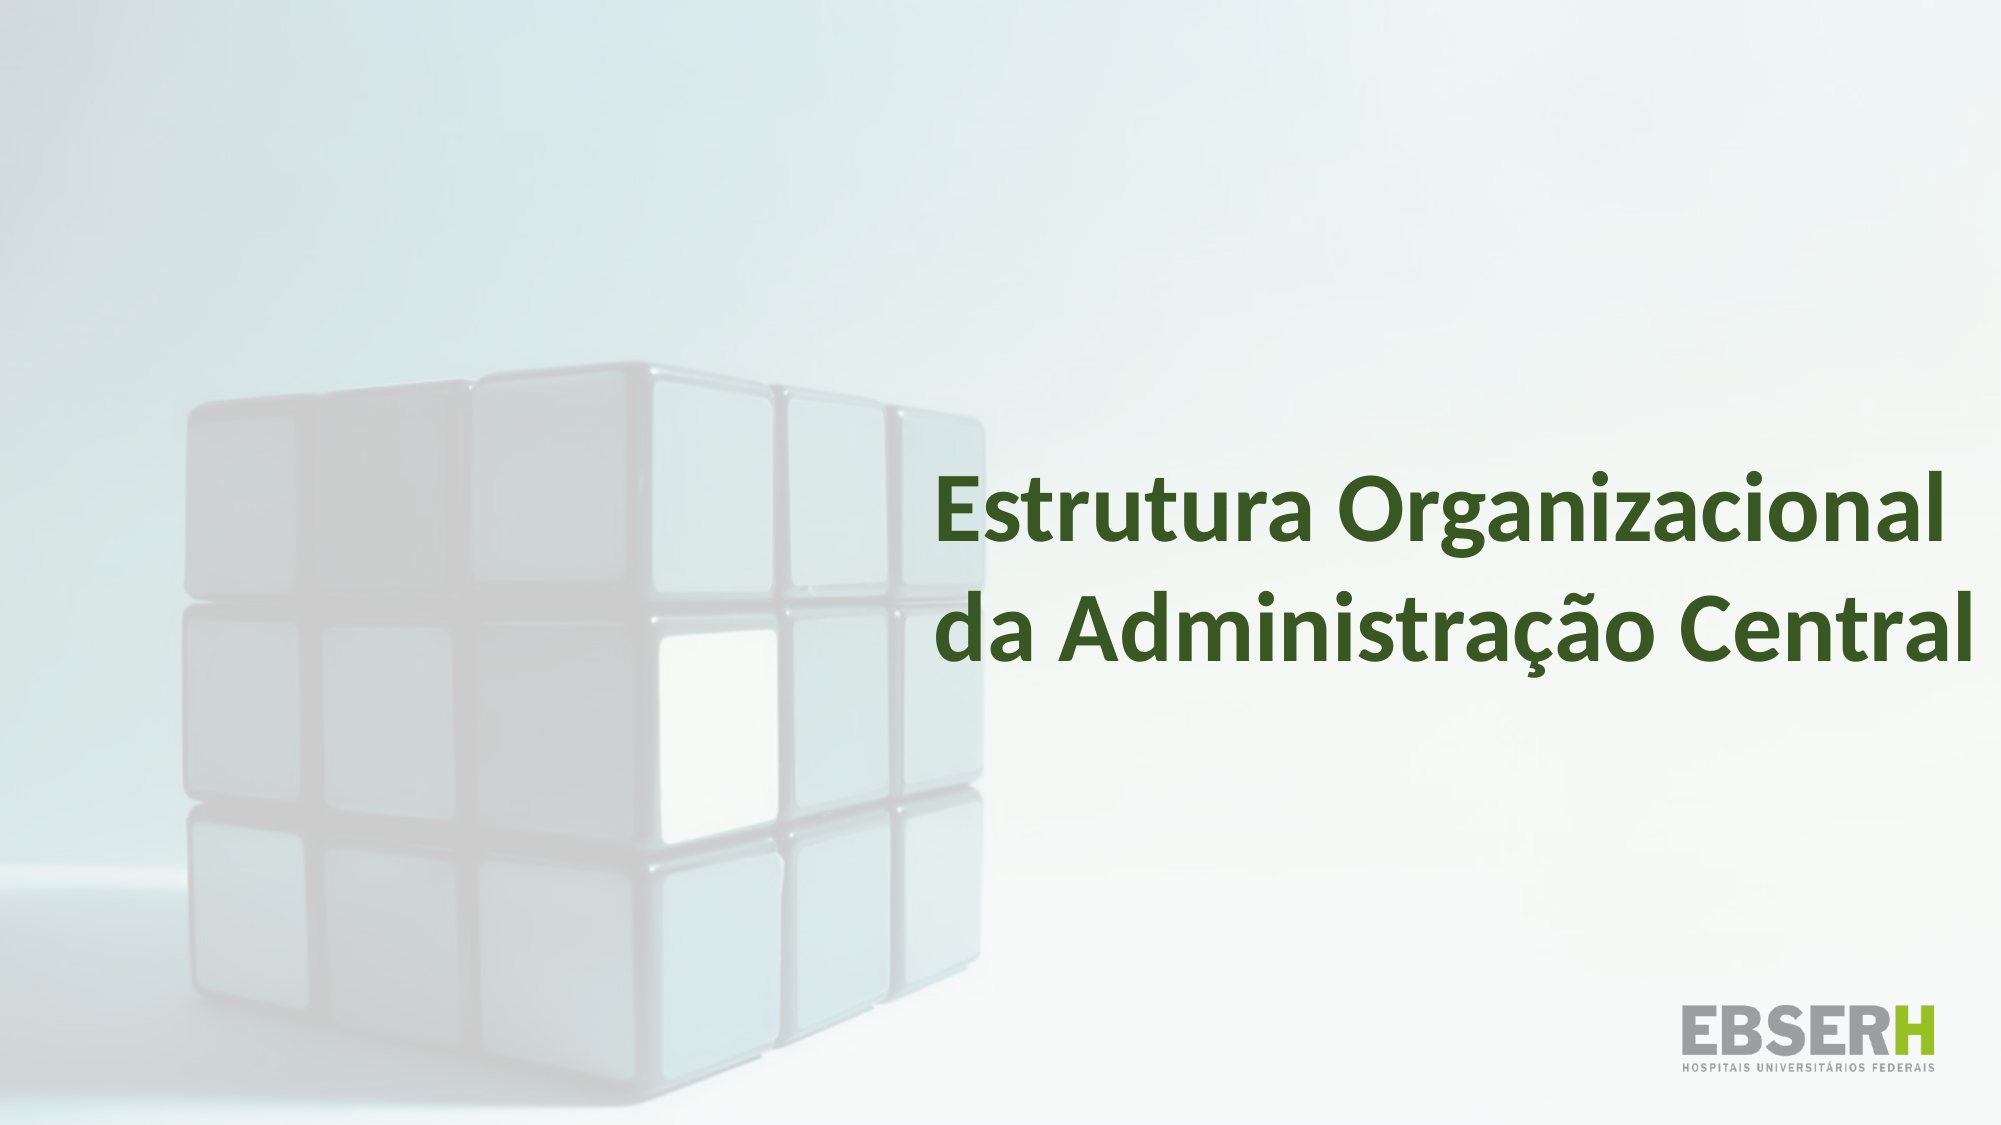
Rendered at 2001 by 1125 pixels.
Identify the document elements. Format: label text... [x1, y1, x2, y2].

text_box Estrutura Organizacional da Administração Central [918, 433, 2000, 692]
picture [0, 0, 2000, 1125]
